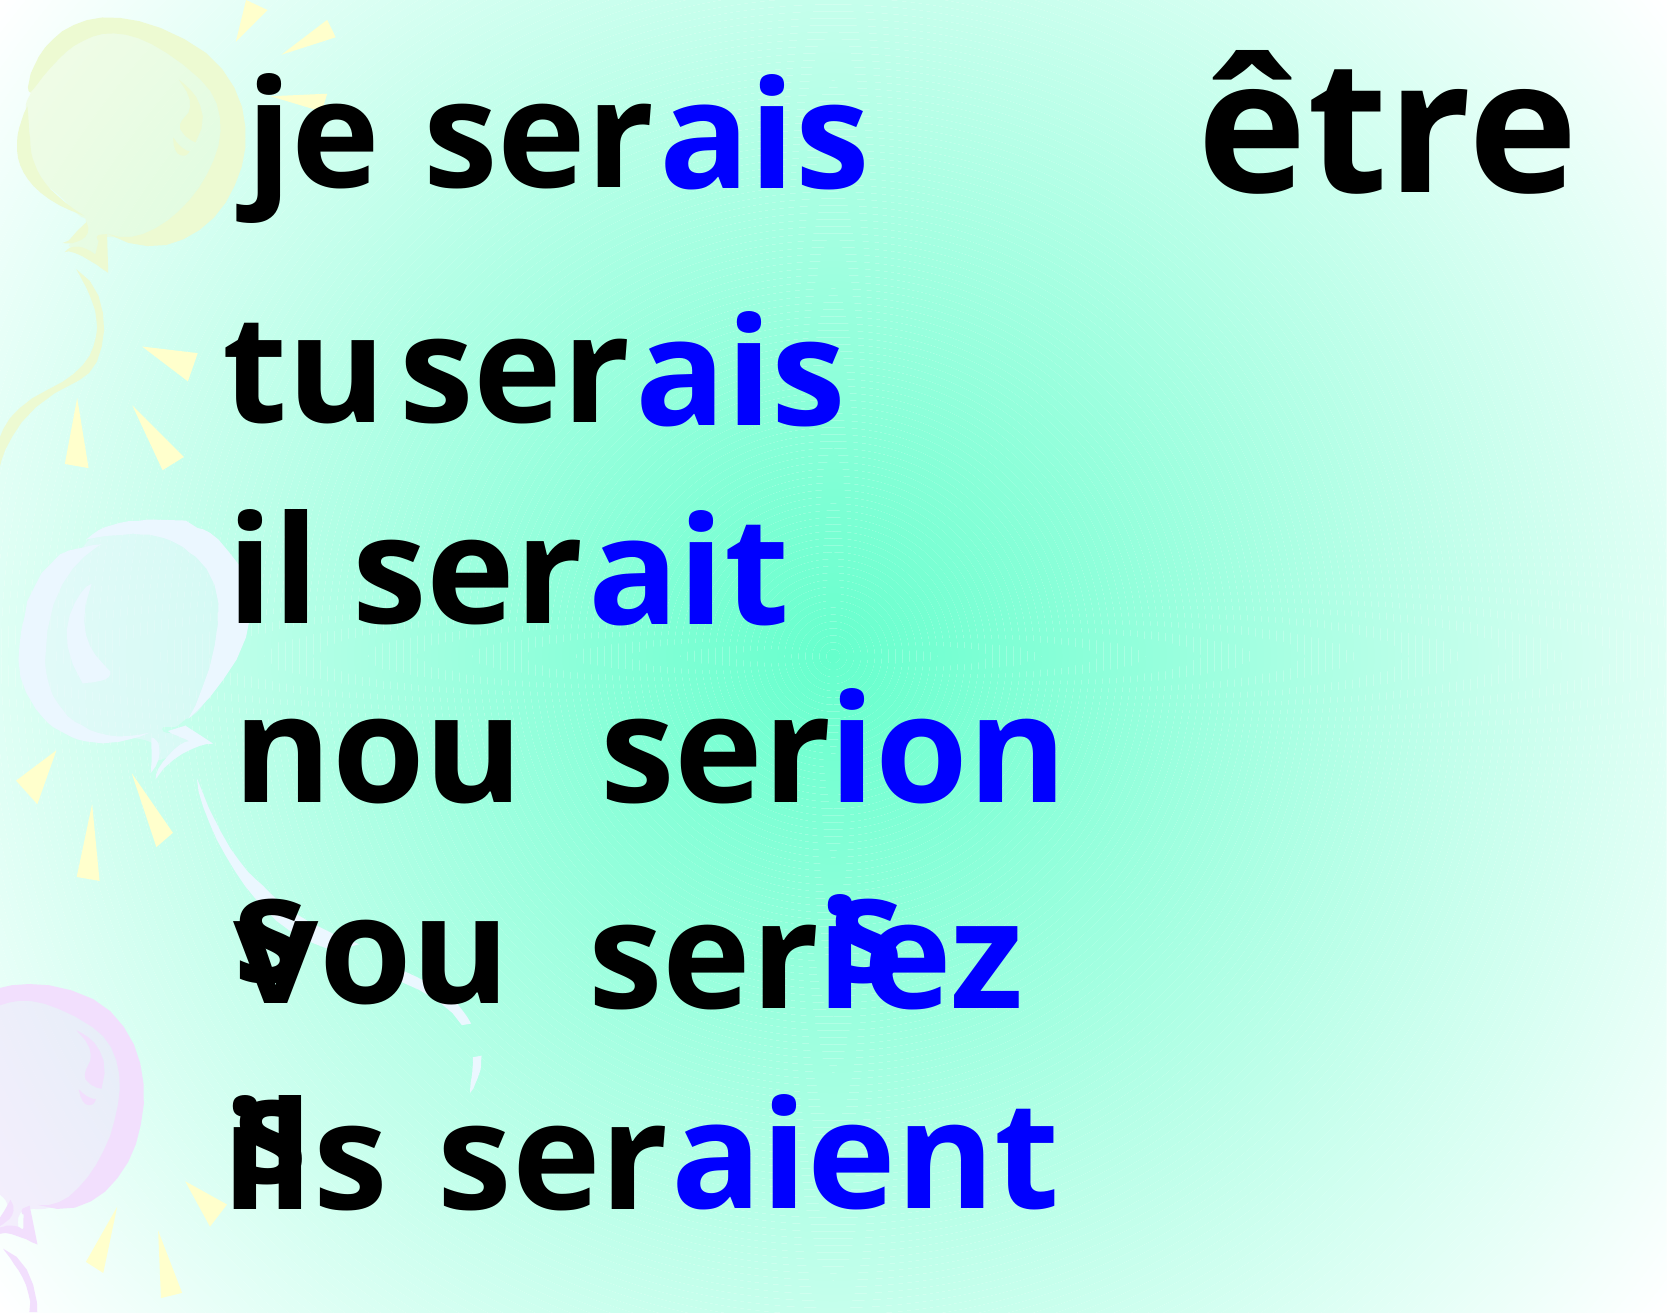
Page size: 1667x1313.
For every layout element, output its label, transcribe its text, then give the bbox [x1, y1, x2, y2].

text_box ser [573, 851, 802, 1047]
text_box aient [656, 1051, 1082, 1247]
text_box ions [814, 644, 1141, 840]
text_box ser [384, 265, 739, 461]
text_box nous [218, 644, 585, 840]
text_box ais [644, 31, 999, 227]
text_box ser [585, 644, 814, 840]
text_box ser [408, 30, 763, 226]
text_box iez [802, 851, 1129, 1047]
text_box ais [620, 267, 976, 463]
text_box il [212, 466, 337, 662]
text_box je [230, 30, 408, 226]
text_box ser [422, 1051, 656, 1247]
text_box ait [573, 467, 928, 644]
text_box être [1182, 0, 1667, 238]
text_box vous [219, 846, 586, 1042]
text_box ils [207, 1051, 422, 1247]
text_box ser [337, 466, 692, 644]
text_box tu [207, 265, 384, 461]
